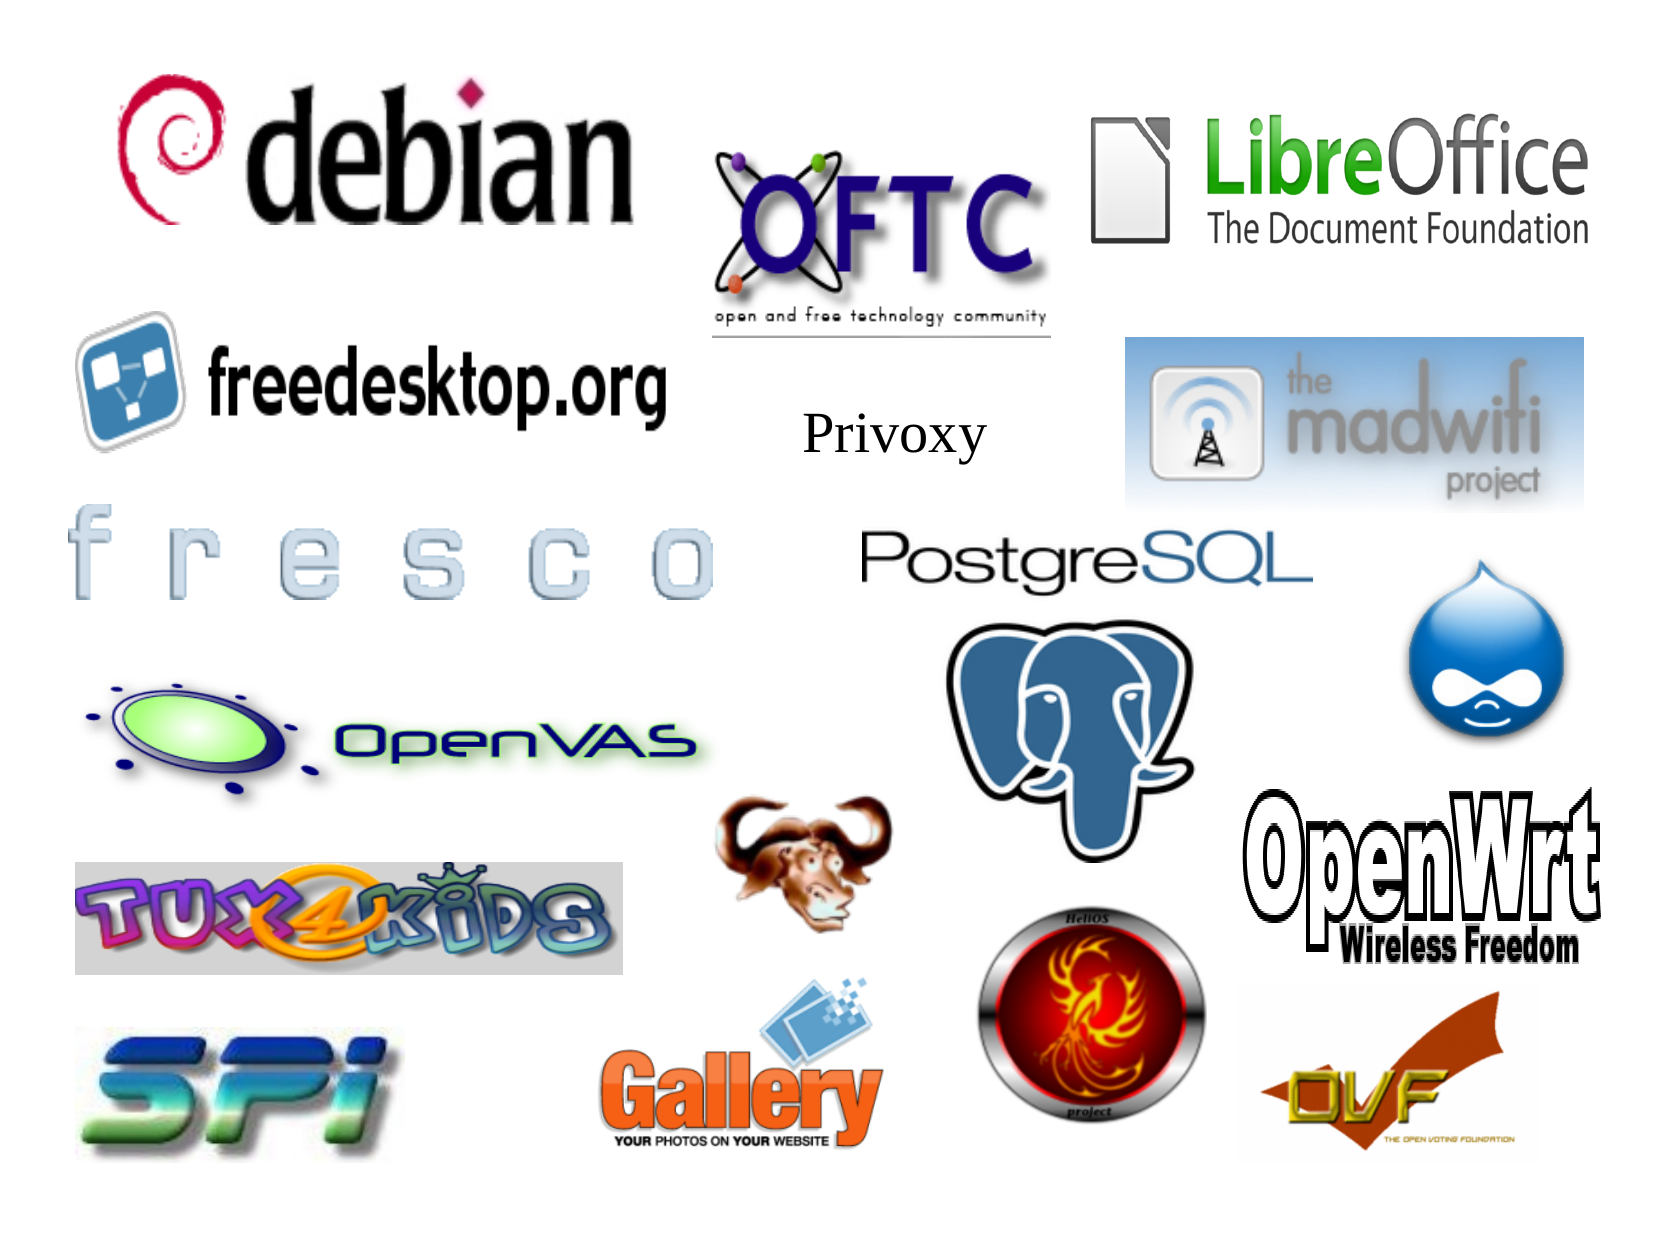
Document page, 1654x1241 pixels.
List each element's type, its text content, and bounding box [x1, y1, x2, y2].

picture [712, 57, 1626, 338]
picture [75, 1027, 405, 1163]
picture [68, 504, 713, 601]
picture [1237, 985, 1540, 1163]
picture [975, 905, 1207, 1126]
text_box Privoxy [787, 392, 1003, 473]
picture [75, 524, 1605, 976]
picture [1397, 552, 1576, 751]
picture [75, 862, 926, 1179]
picture [112, 74, 638, 226]
picture [1125, 337, 1584, 513]
picture [75, 311, 676, 462]
